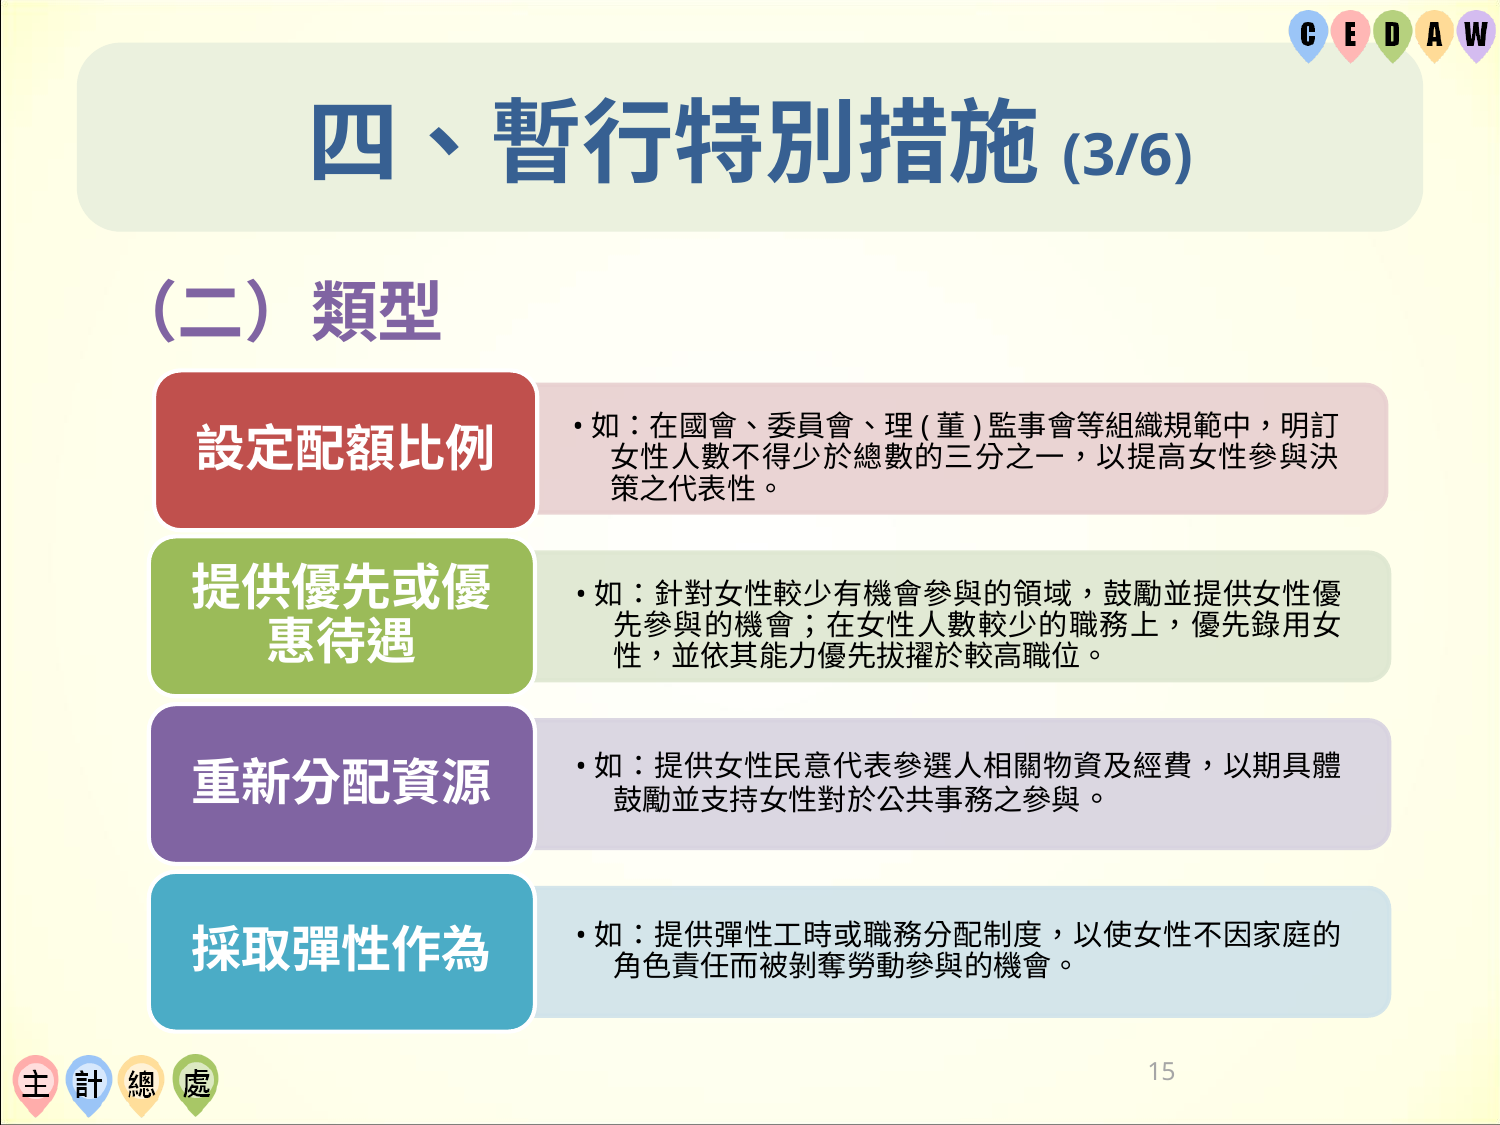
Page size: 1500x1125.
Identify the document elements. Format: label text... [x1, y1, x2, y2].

text_box 提供優先或優惠待遇 [148, 536, 535, 697]
text_box 重新分配資源 [148, 704, 535, 864]
text_box 如：在國會、委員會、理(董)監事會等組織規範中，明訂女性人數不得少於總數的三分之一，以提高女性參與決策之代表性。 [535, 384, 1387, 513]
text_box 如：提供女性民意代表參選人相關物資及經費，以期具體鼓勵並支持女性對於公共事務之參與。 [534, 720, 1390, 848]
text_box （二）類型 [64, 262, 1461, 1005]
title 四、暫行特別措施(3/6) [75, 45, 1426, 233]
text_box [1132, 1042, 1483, 1103]
text_box 如：針對女性較少有機會參與的領域，鼓勵並提供女性優先參與的機會；在女性人數較少的職務上，優先錄用女性，並依其能力優先拔擢於較高職位。 [534, 552, 1390, 681]
text_box 如：提供彈性工時或職務分配制度，以使女性不因家庭的角色責任而被剝奪勞動參與的機會。 [534, 887, 1390, 1016]
text_box 採取彈性作為 [148, 871, 535, 1032]
text_box 設定配額比例 [154, 370, 538, 531]
